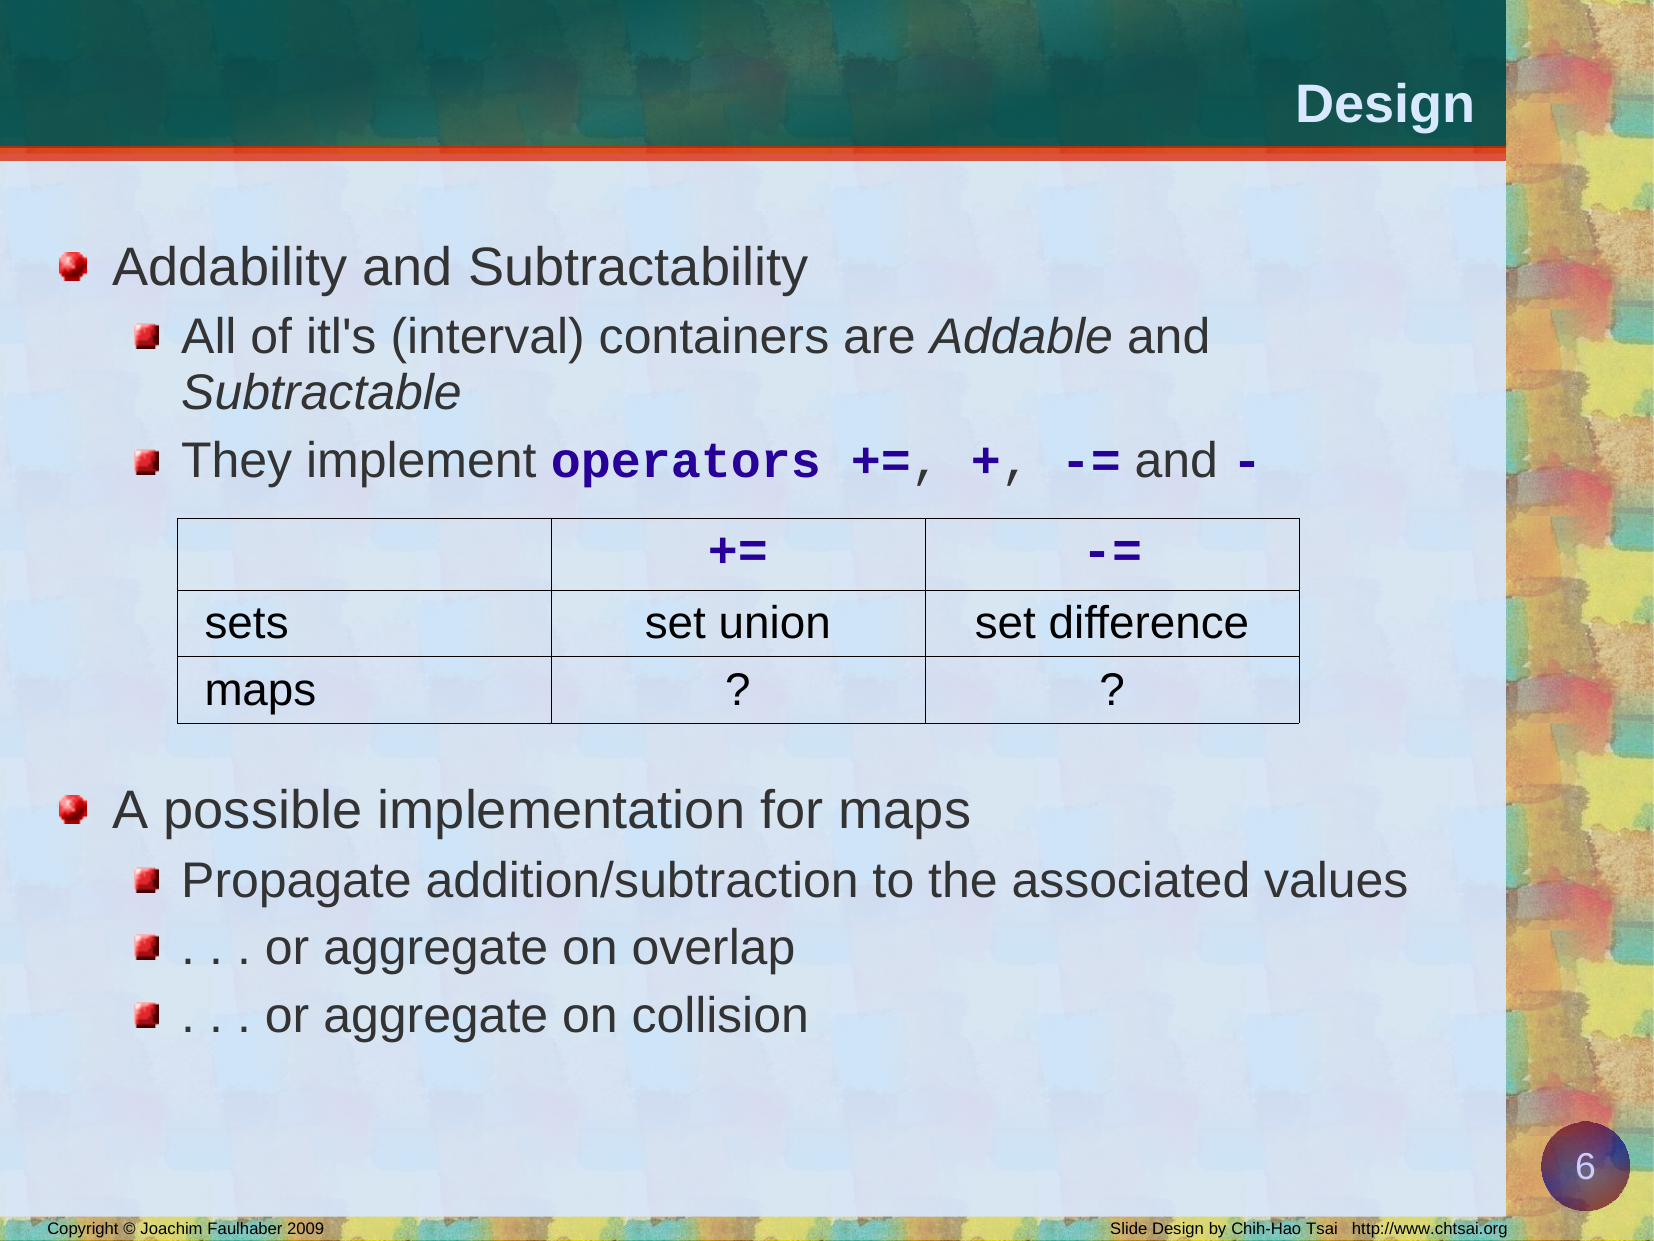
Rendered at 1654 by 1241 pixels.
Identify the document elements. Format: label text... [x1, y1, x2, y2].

table_cell sets [178, 591, 551, 656]
table_header += [552, 519, 925, 590]
table_cell ? [926, 657, 1299, 723]
table_cell ? [552, 657, 925, 723]
table_header -= [926, 519, 1299, 590]
title Design [29, 59, 1477, 148]
table_cell set difference [926, 591, 1299, 656]
table_header [178, 519, 551, 590]
table_cell set union [552, 591, 925, 656]
table_cell maps [178, 657, 551, 723]
list Addability and Subtractability All of itl's (interval) containers are Addable and Subtractable They implement operators +=, +, -= and - [59, 236, 1418, 532]
list A possible implementation for maps Propagate addition/subtraction to the associated values . . . or aggregate on overlap . . . or aggregate on collision [59, 779, 1418, 1075]
